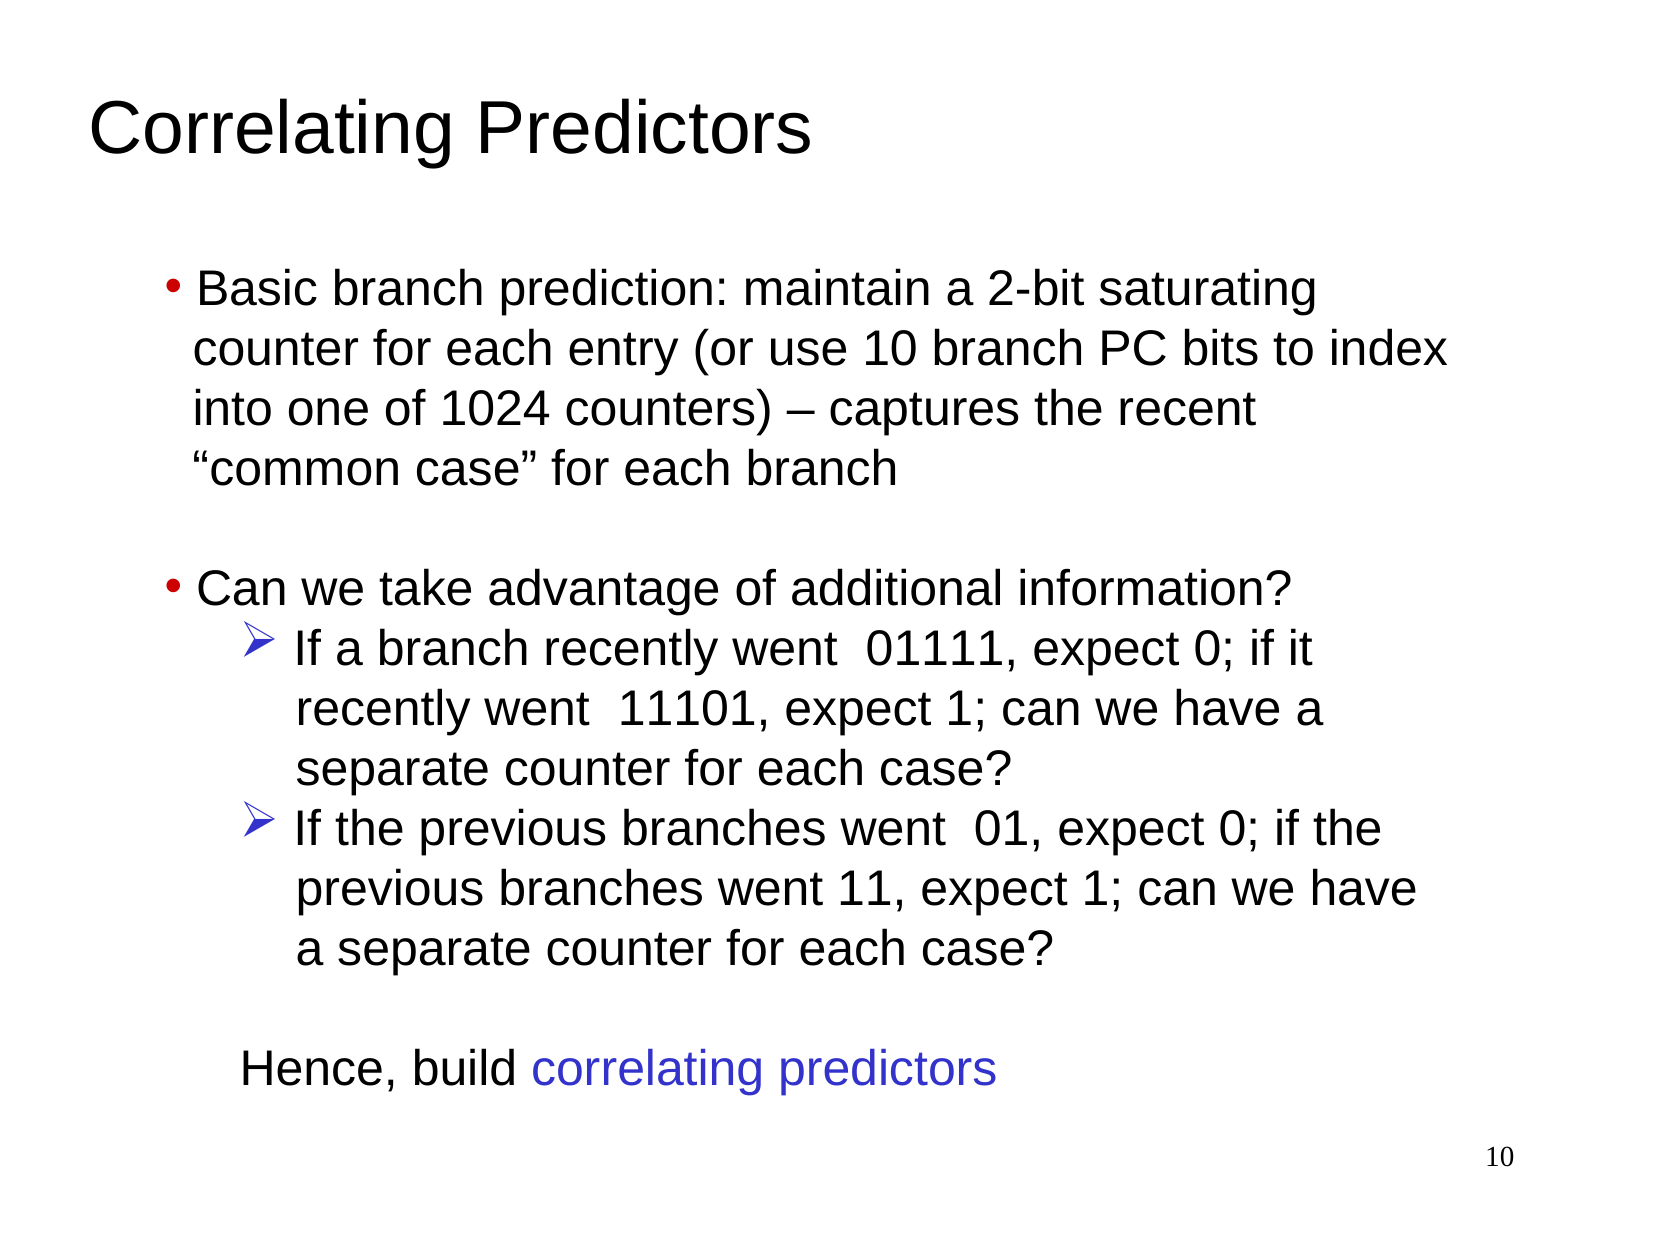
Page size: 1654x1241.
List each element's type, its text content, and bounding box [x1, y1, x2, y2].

text_box Basic branch prediction: maintain a 2-bit saturating counter for each entry (or use 10 branch PC bits to index into one of 1024 counters) – captures the recent “common case” for each branch Can we take advantage of additional information? If a branch recently went 01111, expect 0; if it recently went 11101, expect 1; can we have a separate counter for each case? If the previous branches went 01, expect 0; if the previous branches went 11, expect 1; can we have a separate counter for each case? Hence, build correlating predictors [149, 247, 1465, 1104]
text_box Correlating Predictors [73, 71, 829, 177]
text_box <number> [1185, 1129, 1530, 1213]
